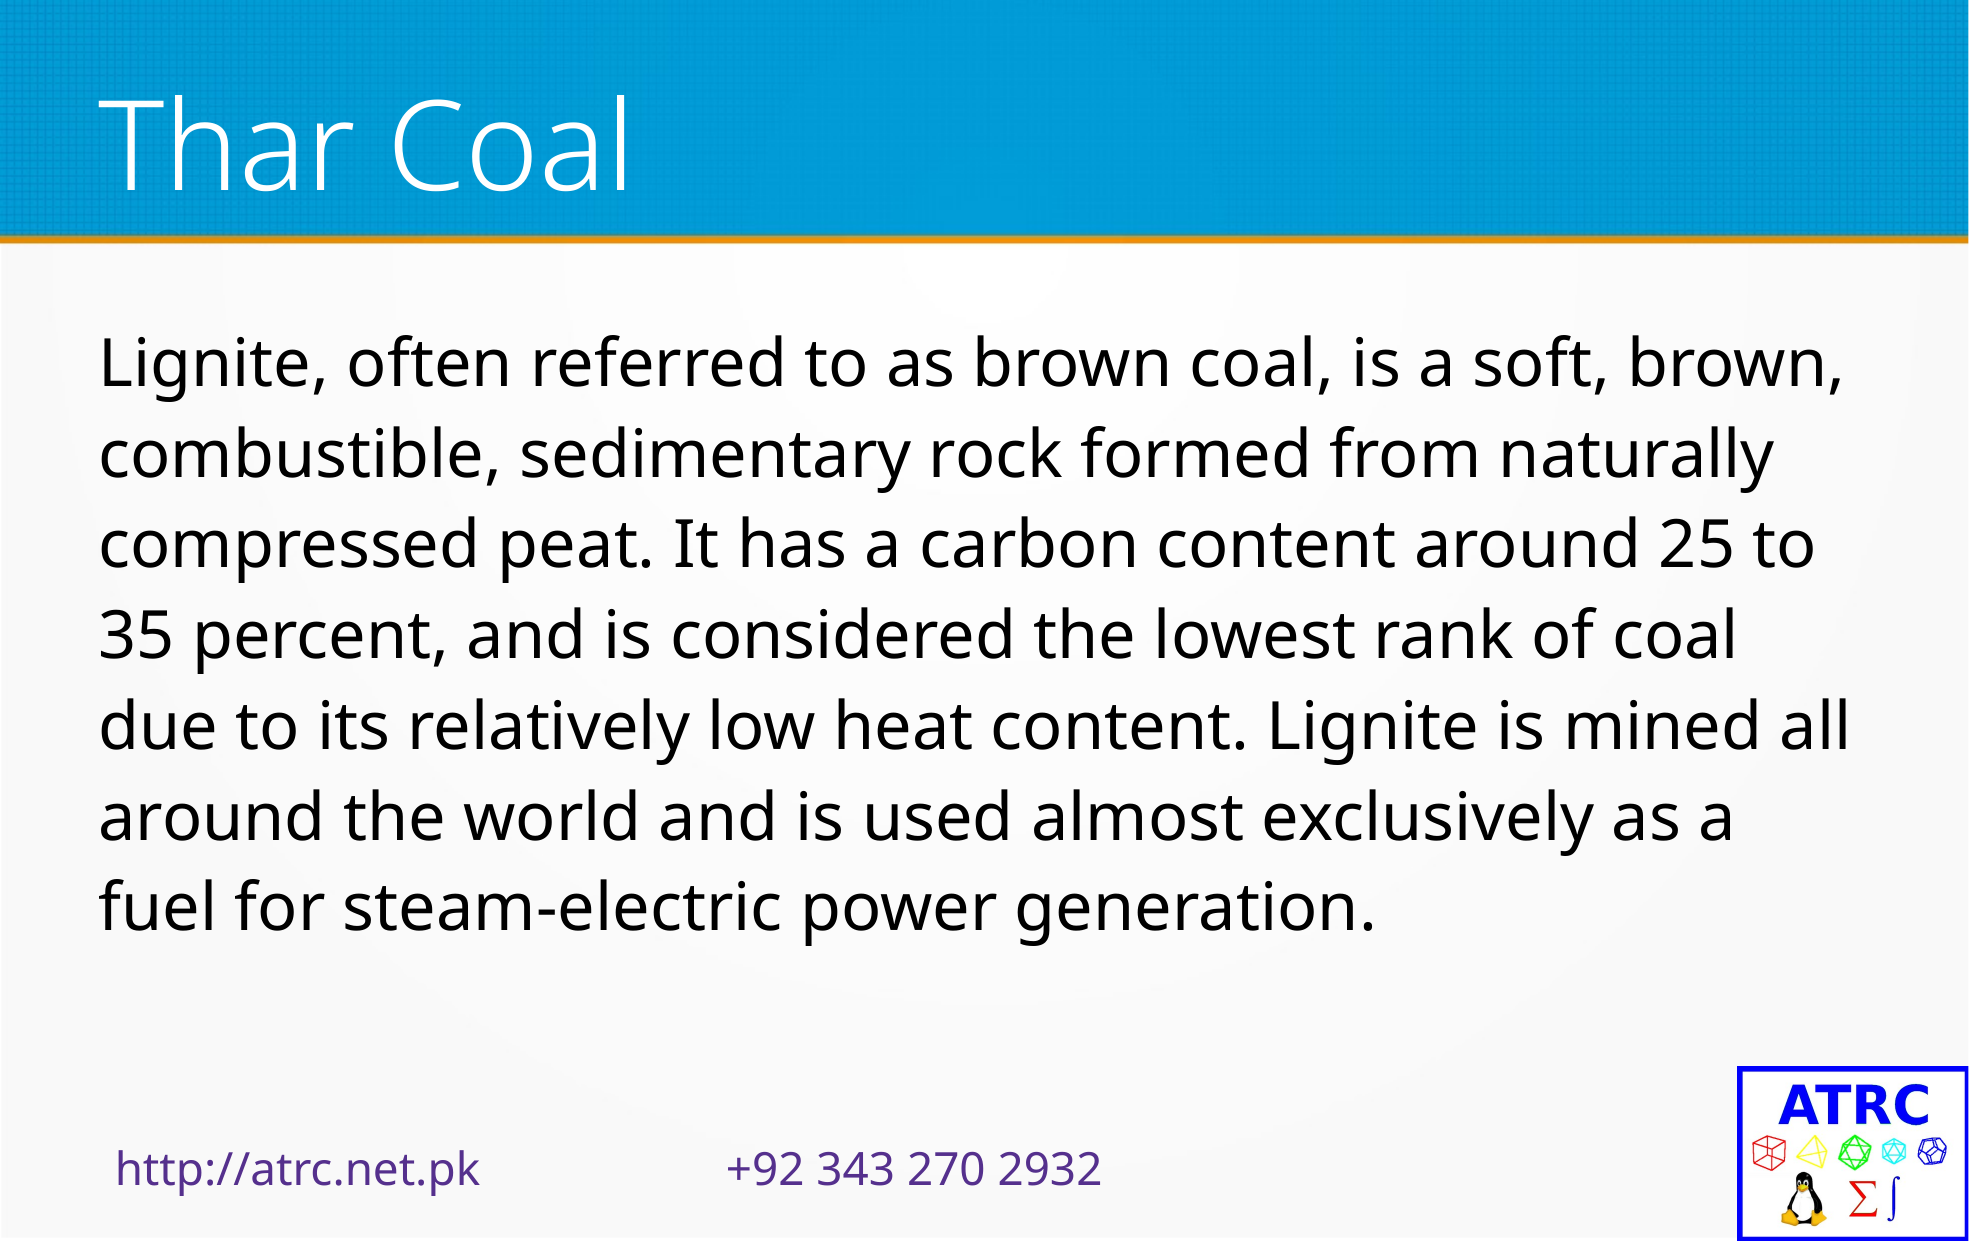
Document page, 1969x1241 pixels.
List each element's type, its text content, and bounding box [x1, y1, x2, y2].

title Thar Coal [98, 19, 1870, 227]
list Lignite, often referred to as brown coal, is a soft, brown, combustible, sedimentary rock formed from naturally compressed peat. It has a carbon content around 25 to 35 percent, and is considered the lowest rank of coal due to its relatively low heat content. Lignite is mined all around the world and is used almost exclusively as a fuel for steam-electric power generation. [98, 315, 1861, 1081]
picture [0, 233, 1969, 1241]
